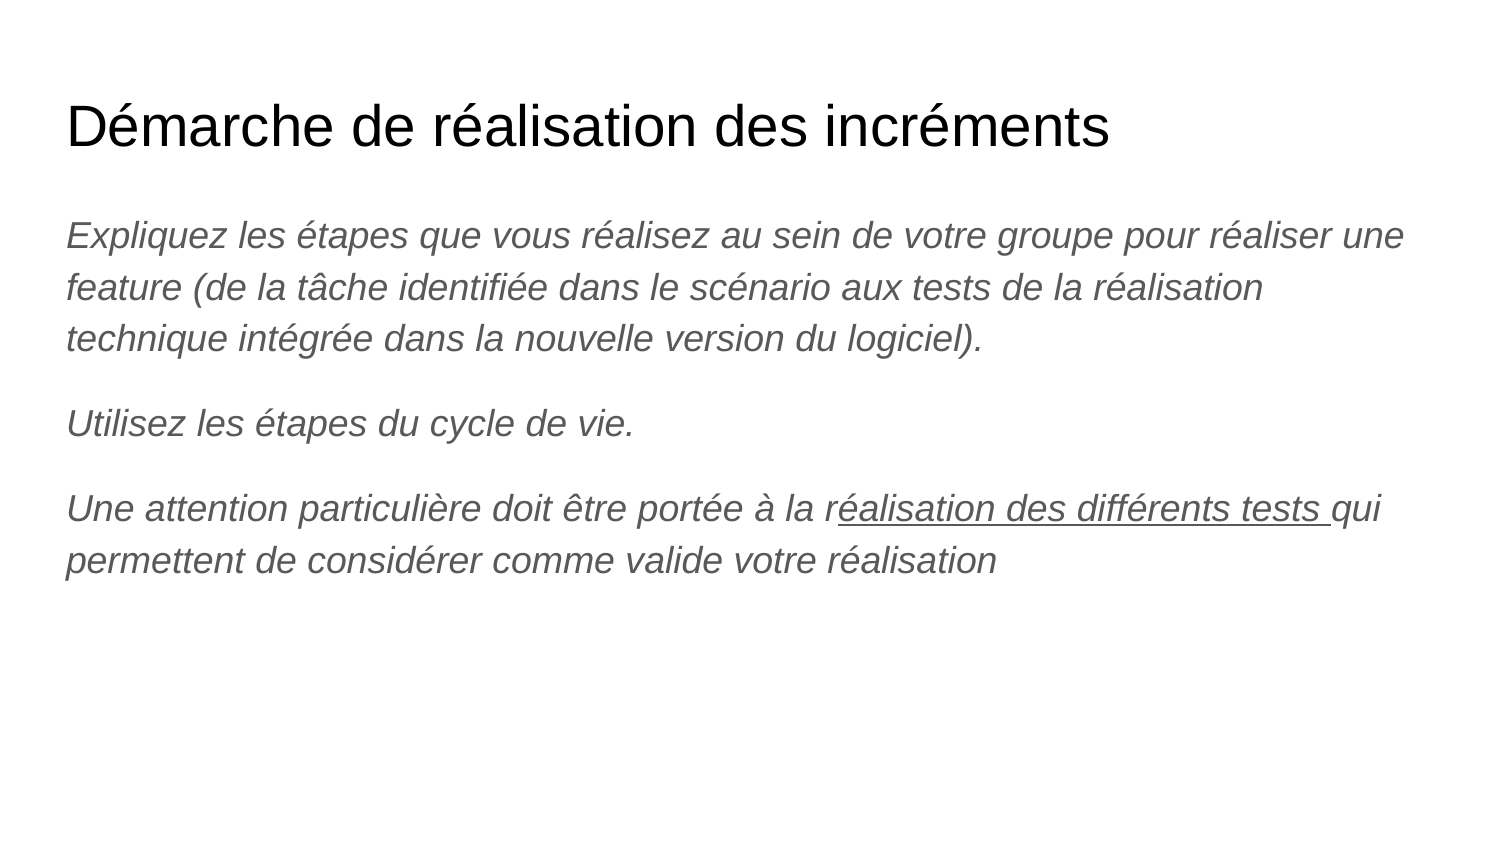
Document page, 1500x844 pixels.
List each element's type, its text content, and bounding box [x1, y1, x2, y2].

list Expliquez les étapes que vous réalisez au sein de votre groupe pour réaliser une feature (de la tâche identifiée dans le scénario aux tests de la réalisation technique intégrée dans la nouvelle version du logiciel). Utilisez les étapes du cycle de vie. Une attention particulière doit être portée à la réalisation des différents tests qui permettent de considérer comme valide votre réalisation [51, 189, 1449, 750]
title Démarche de réalisation des incréments [51, 72, 1449, 167]
